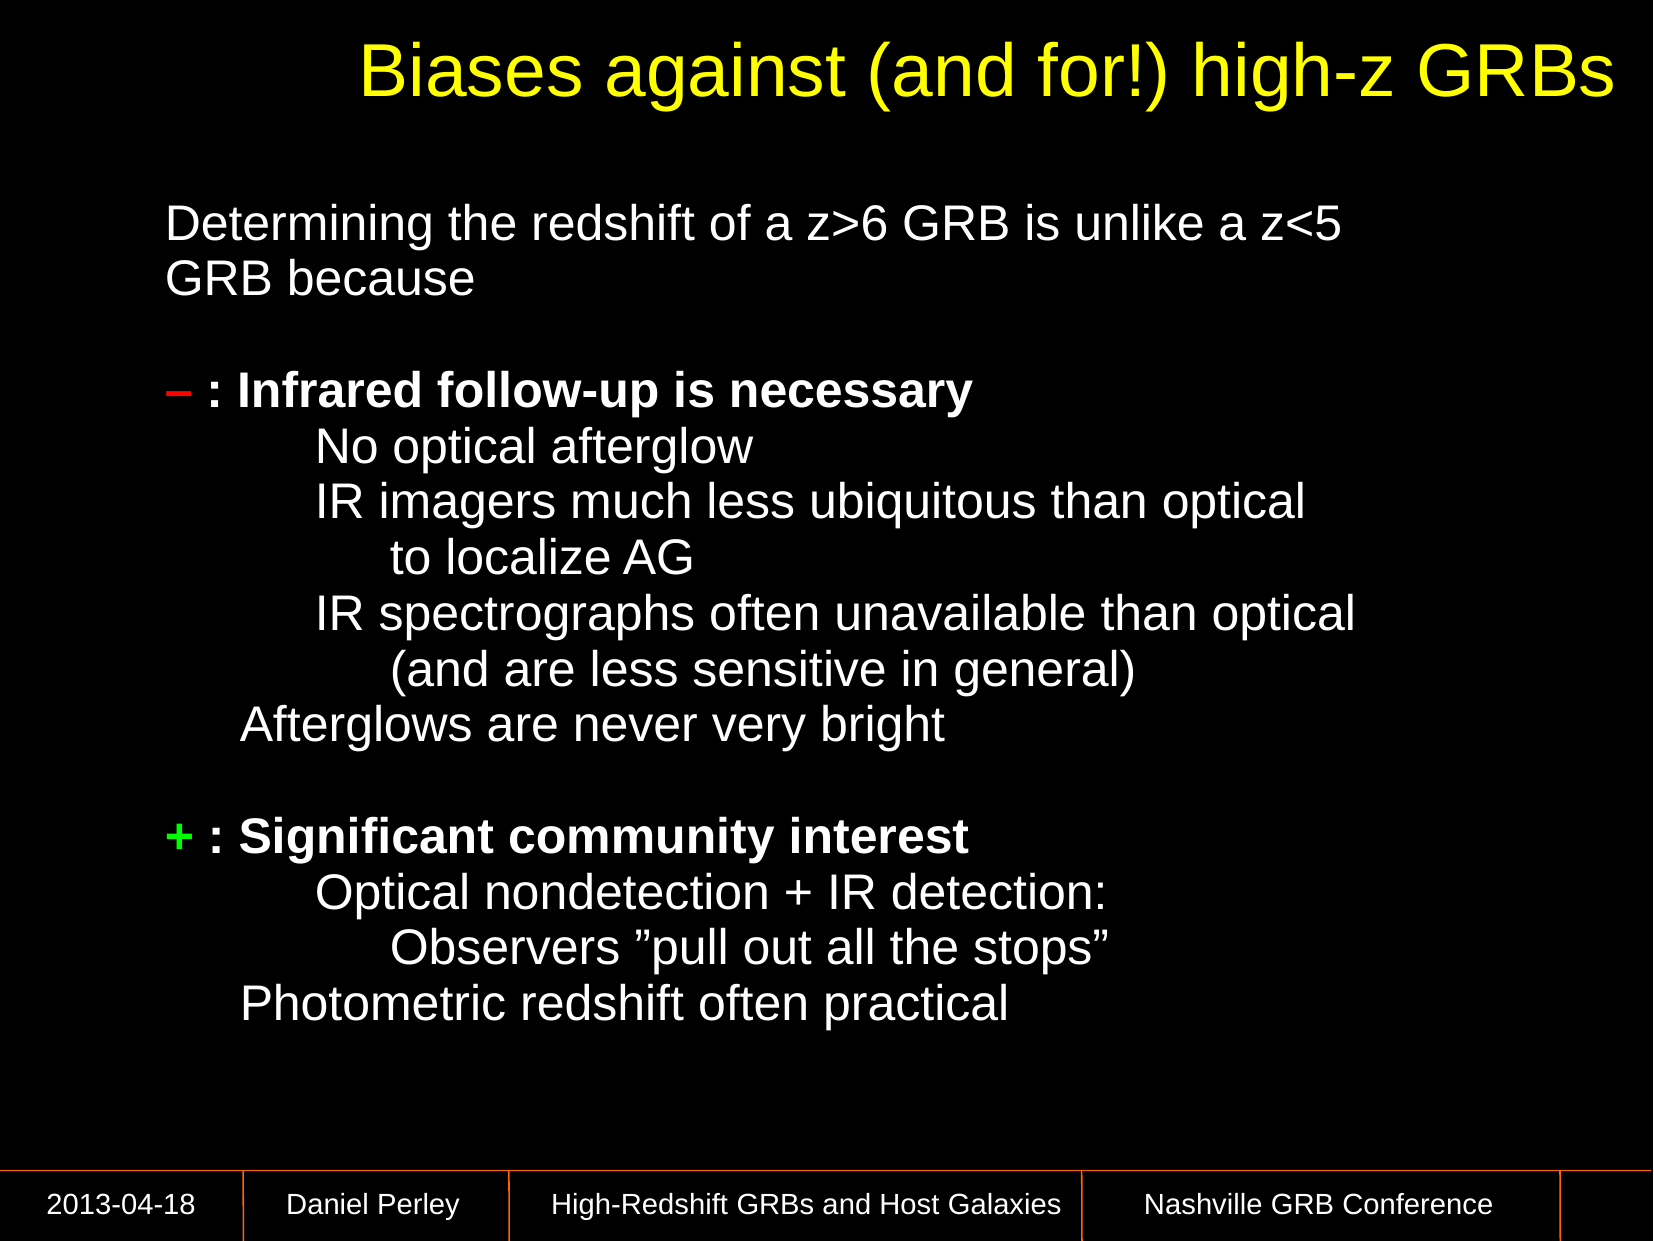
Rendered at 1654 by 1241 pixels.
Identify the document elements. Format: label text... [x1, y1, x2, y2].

title Biases against (and for!) high-z GRBs [300, 27, 1618, 114]
text_box Determining the redshift of a z>6 GRB is unlike a z<5 GRB because – : Infrared follow-up is necessary No optical afterglow IR imagers much less ubiquitous than optical to localize AG IR spectrographs often unavailable than optical (and are less sensitive in general) Afterglows are never very bright + : Significant community interest Optical nondetection + IR detection: Observers ”pull out all the stops” Photometric redshift often practical [150, 187, 1463, 1095]
